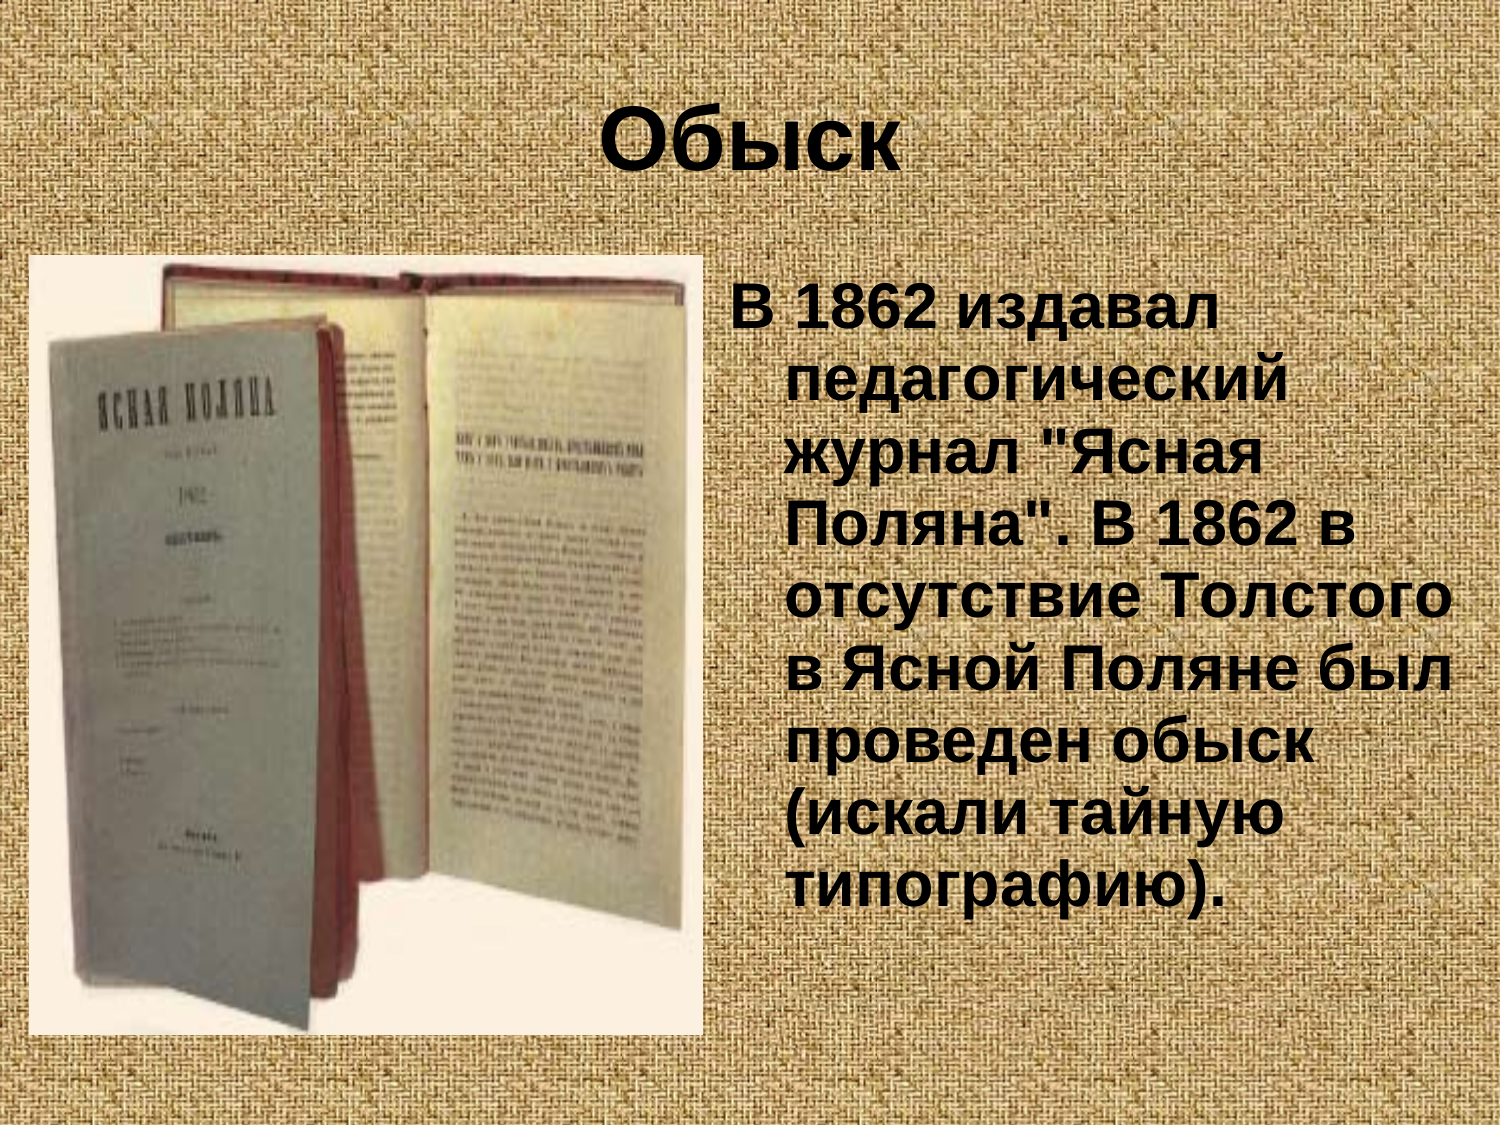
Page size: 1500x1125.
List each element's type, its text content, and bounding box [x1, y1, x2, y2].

picture [0, 0, 1500, 1125]
title Обыск [75, 45, 1426, 233]
list В 1862 издавал педагогический журнал "Ясная Поляна". В 1862 в отсутствие Толстого в Ясной Поляне был проведен обыск (искали тайную типографию). [714, 262, 1471, 1005]
